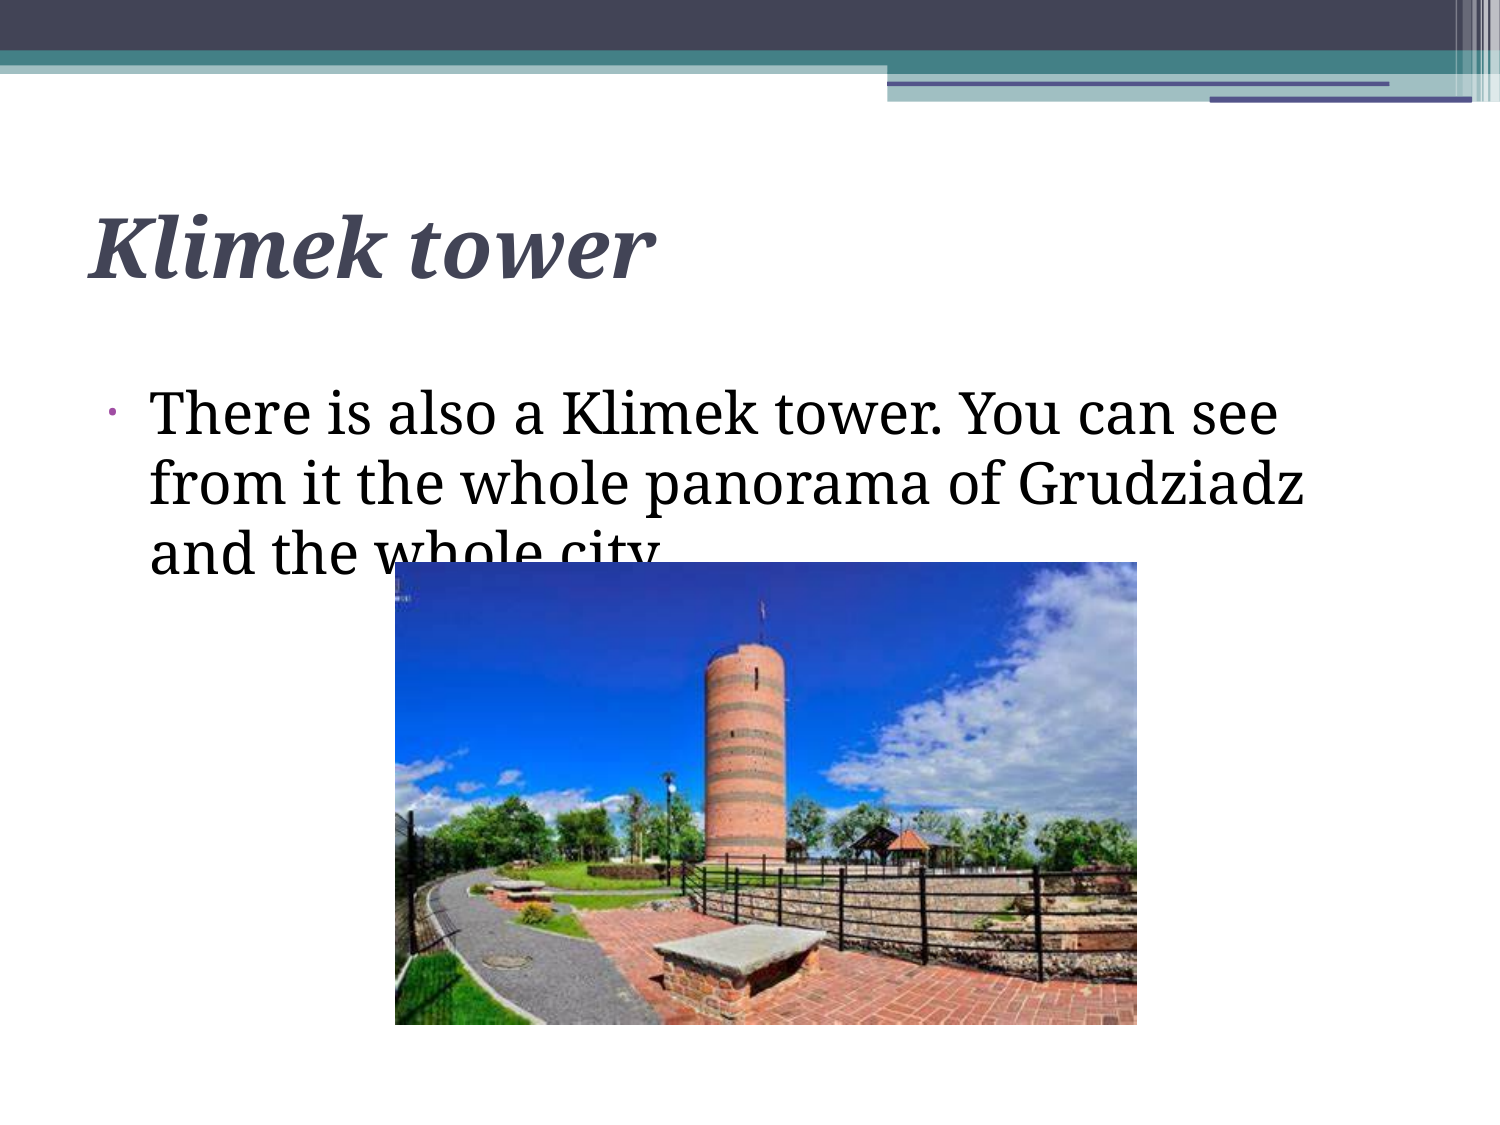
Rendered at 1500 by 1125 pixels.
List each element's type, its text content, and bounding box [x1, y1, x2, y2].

list There is also a Klimek tower. You can see from it the whole panorama of Grudziadz and the whole city. [75, 368, 1425, 1079]
title Klimek tower [75, 187, 1425, 363]
picture [395, 562, 1137, 1025]
